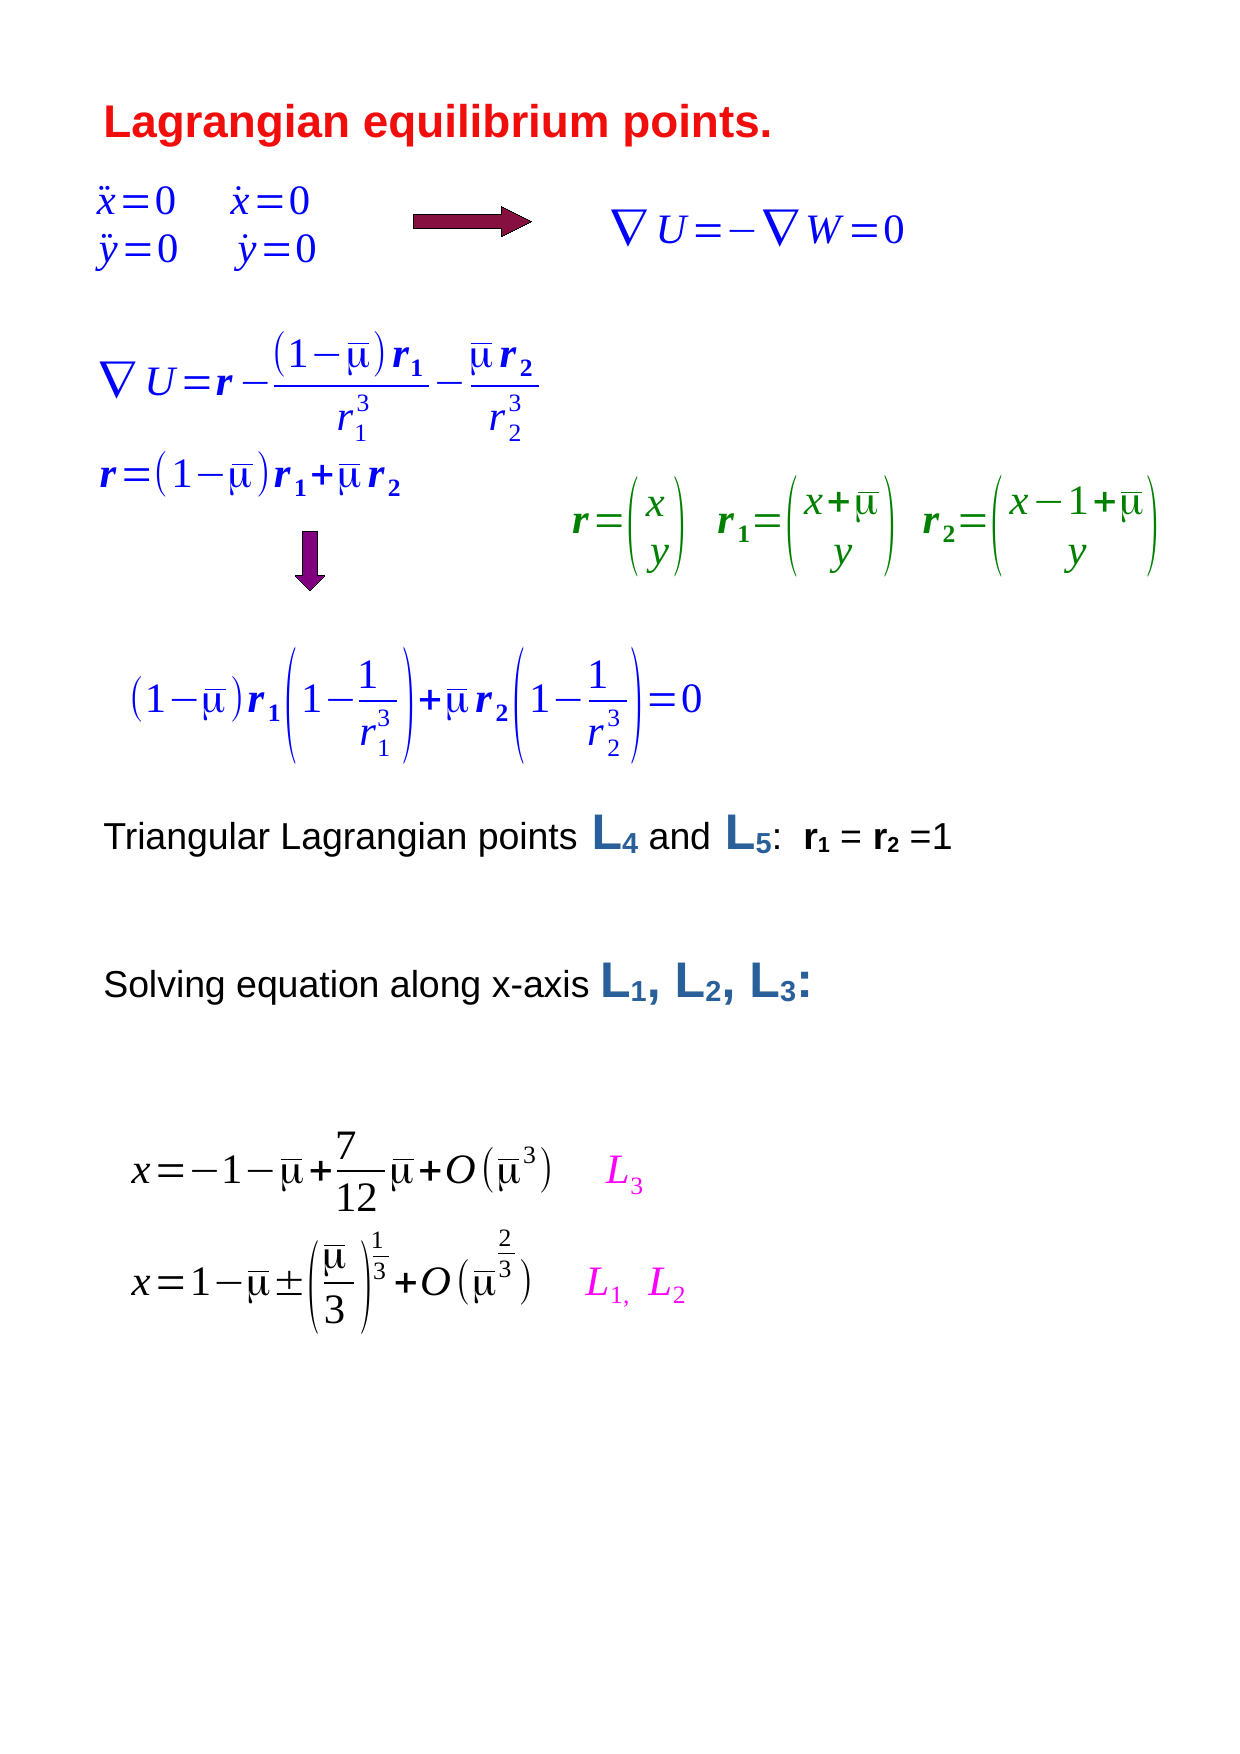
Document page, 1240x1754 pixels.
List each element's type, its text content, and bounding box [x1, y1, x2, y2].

text_box Lagrangian equilibrium points. [88, 88, 1123, 155]
chart [88, 327, 551, 502]
text_box [413, 206, 532, 237]
chart [118, 645, 714, 768]
chart [118, 1122, 697, 1338]
text_box Solving equation along x-axis L1, L2, L3: [88, 944, 1063, 1032]
chart [83, 177, 329, 273]
chart [561, 472, 1171, 580]
text_box Triangular Lagrangian points L4 and L5: r1 = r2 =1 [88, 797, 1152, 927]
chart [599, 206, 916, 254]
text_box [295, 531, 325, 591]
